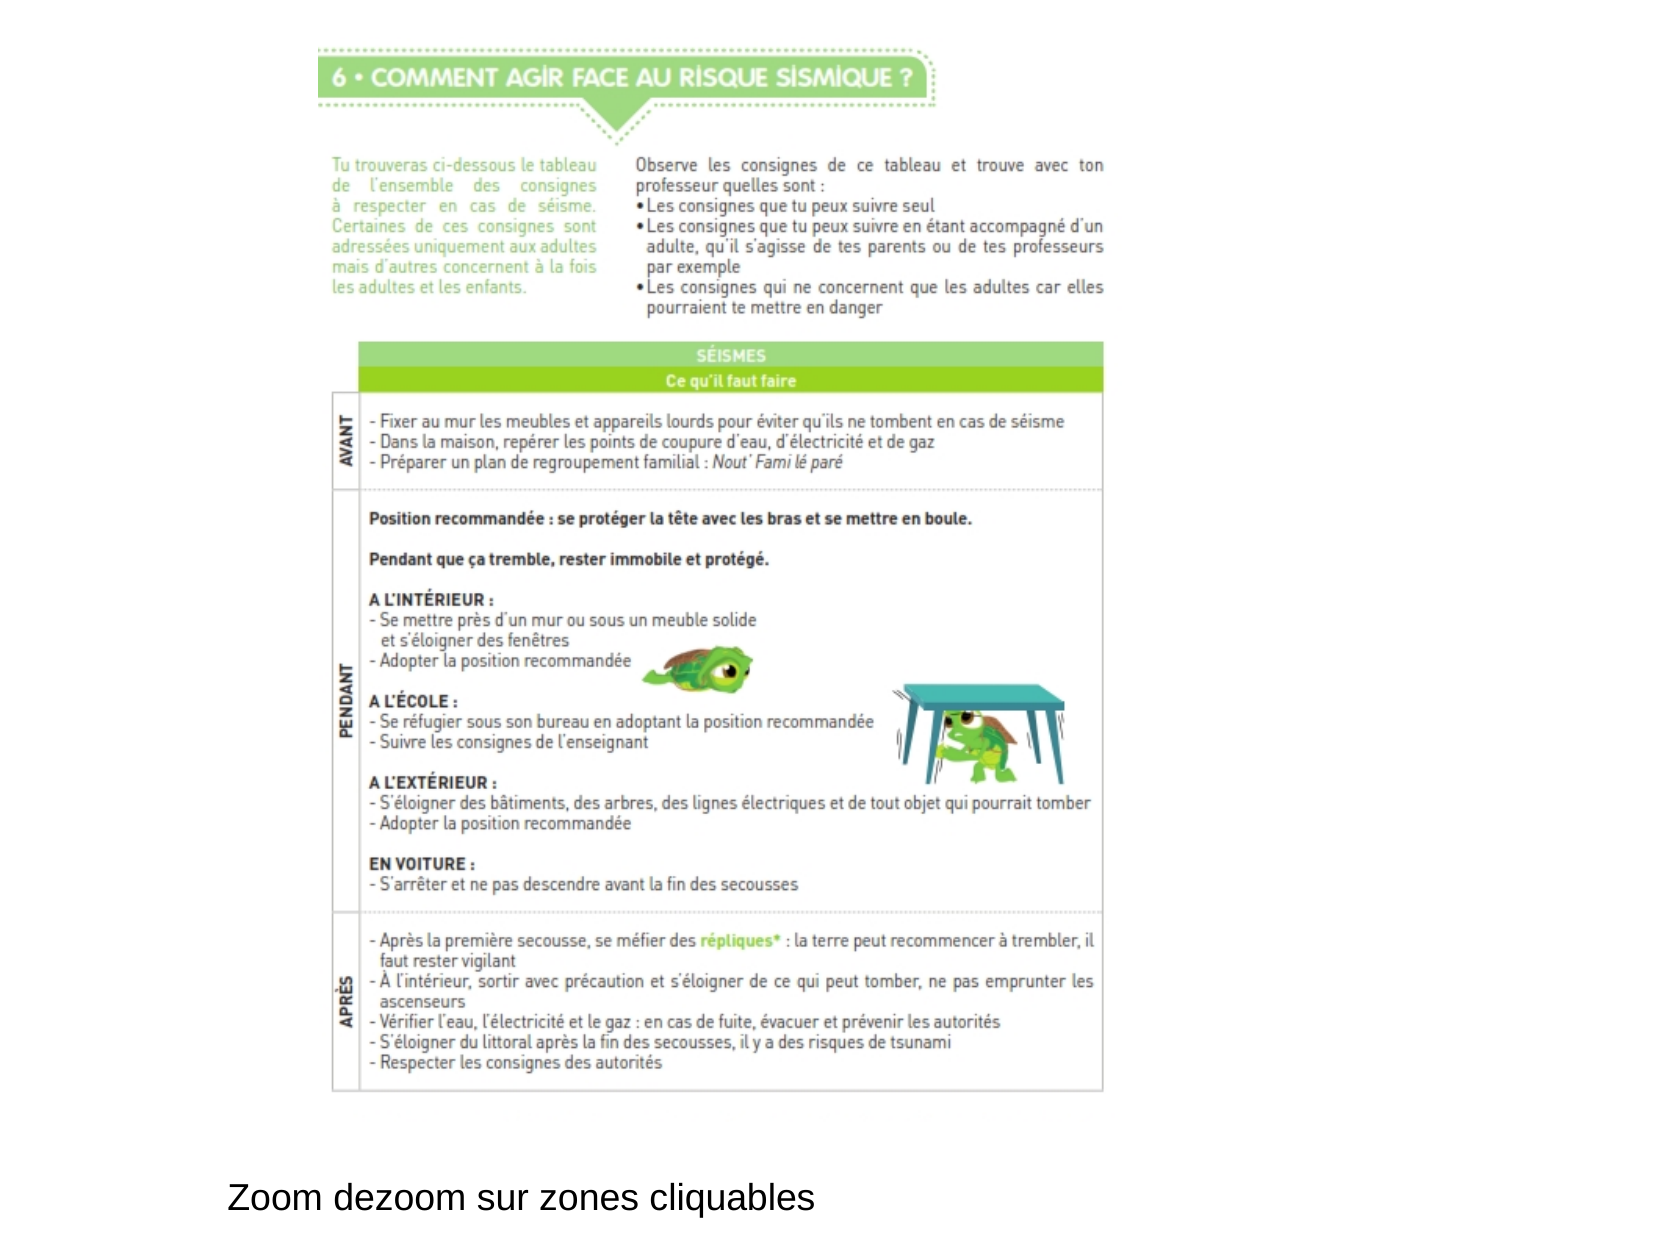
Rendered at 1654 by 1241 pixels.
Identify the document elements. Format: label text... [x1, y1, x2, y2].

picture [318, 37, 1168, 1123]
text_box Zoom dezoom sur zones cliquables [212, 1169, 831, 1227]
